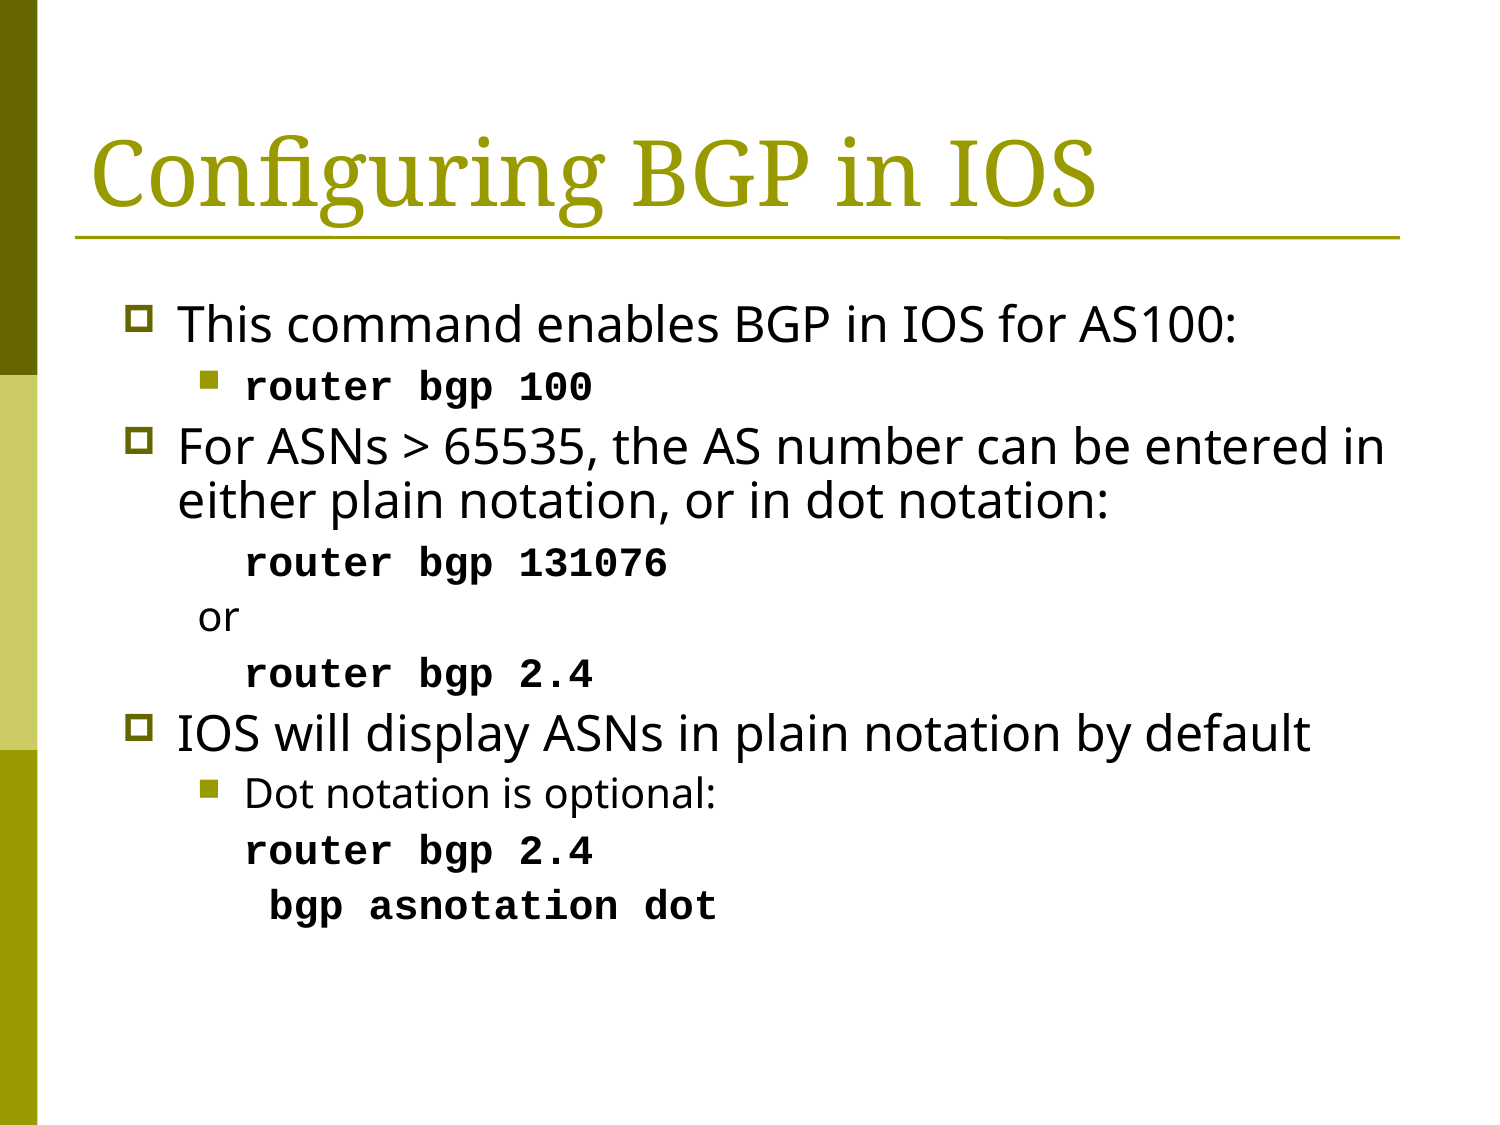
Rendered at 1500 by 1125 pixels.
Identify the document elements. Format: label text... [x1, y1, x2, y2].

title Configuring BGP in IOS [75, 45, 1426, 233]
list This command enables BGP in IOS for AS100: router bgp 100 For ASNs > 65535, the AS number can be entered in either plain notation, or in dot notation: router bgp 131076 or router bgp 2.4 IOS will display ASNs in plain notation by default Dot notation is optional: router bgp 2.4 bgp asnotation dot [107, 292, 1411, 1100]
